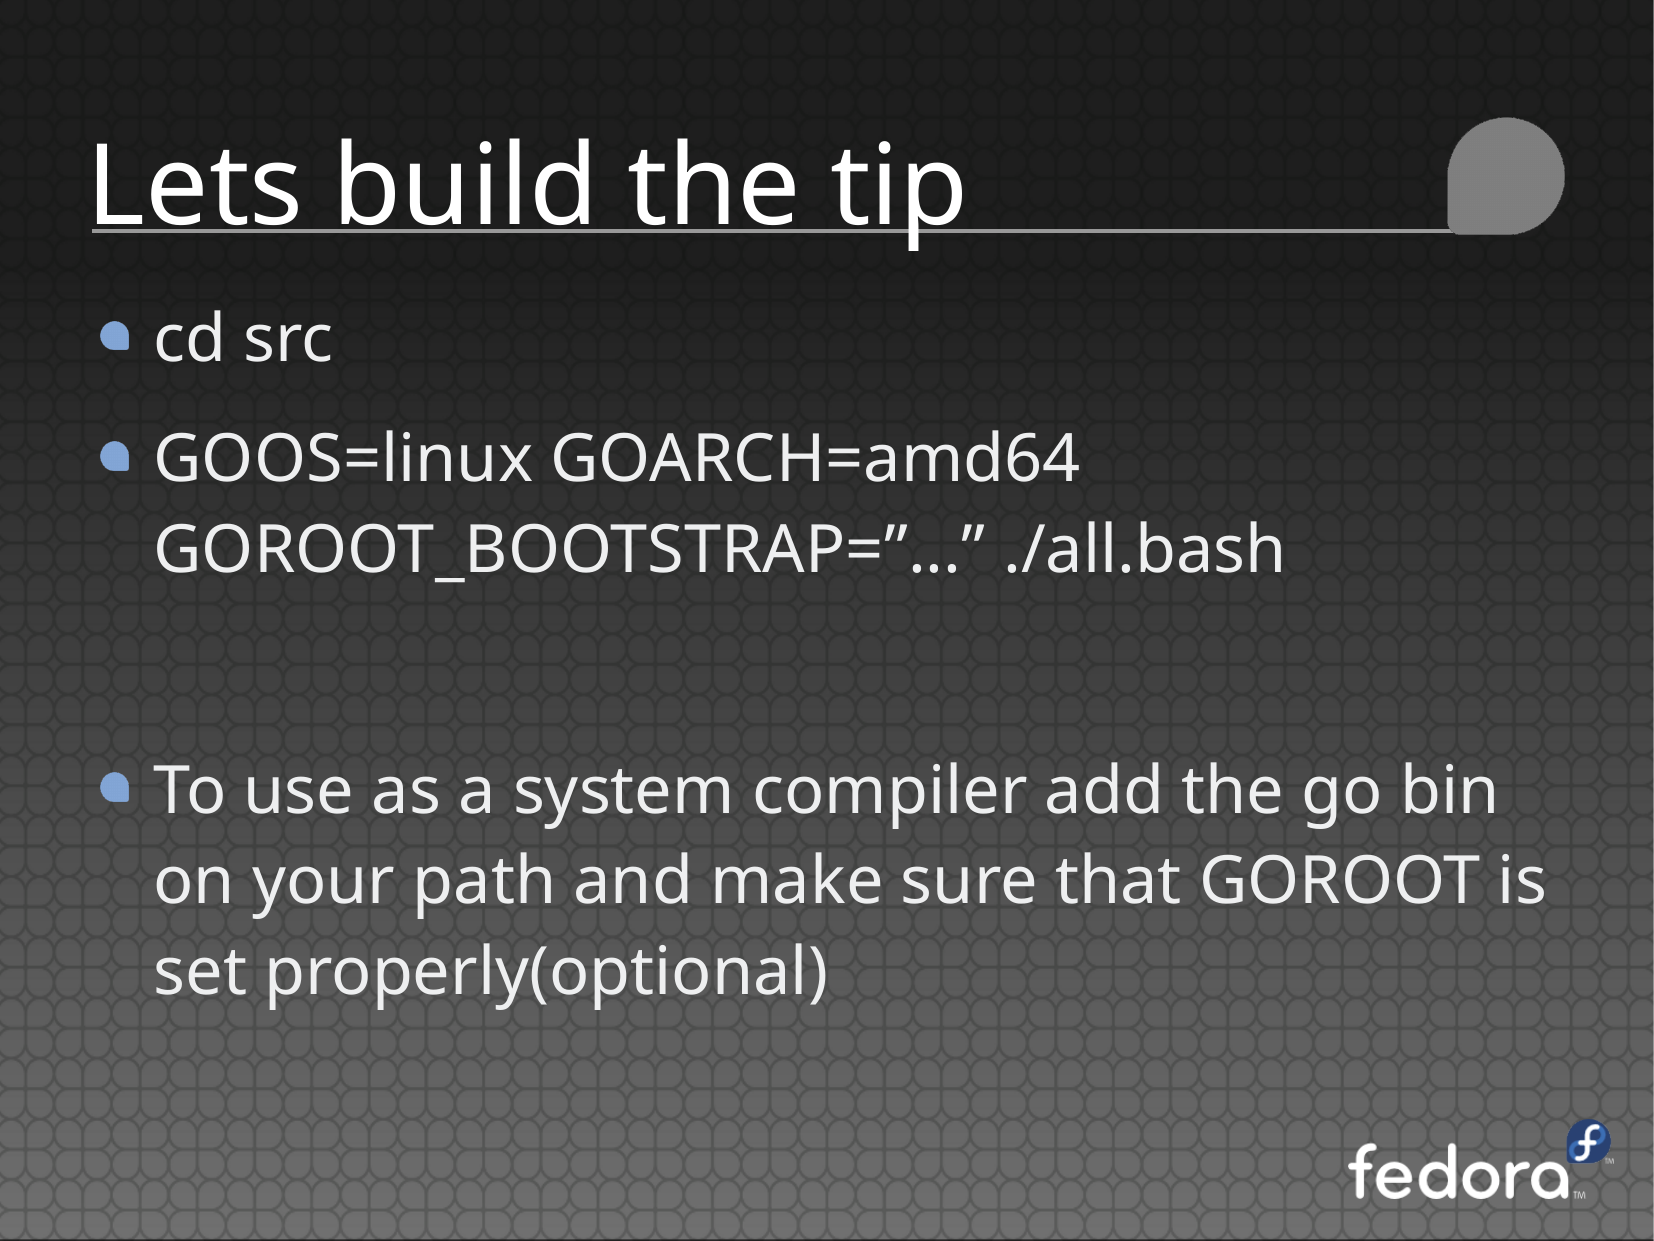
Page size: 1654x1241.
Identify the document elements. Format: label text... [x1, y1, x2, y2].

title Lets build the tip [86, 112, 1576, 249]
list cd src GOOS=linux GOARCH=amd64 GOROOT_BOOTSTRAP=”...” ./all.bash To use as a system compiler add the go bin on your path and make sure that GOROOT is set properly(optional) [82, 290, 1571, 1010]
picture [0, 0, 1654, 1241]
